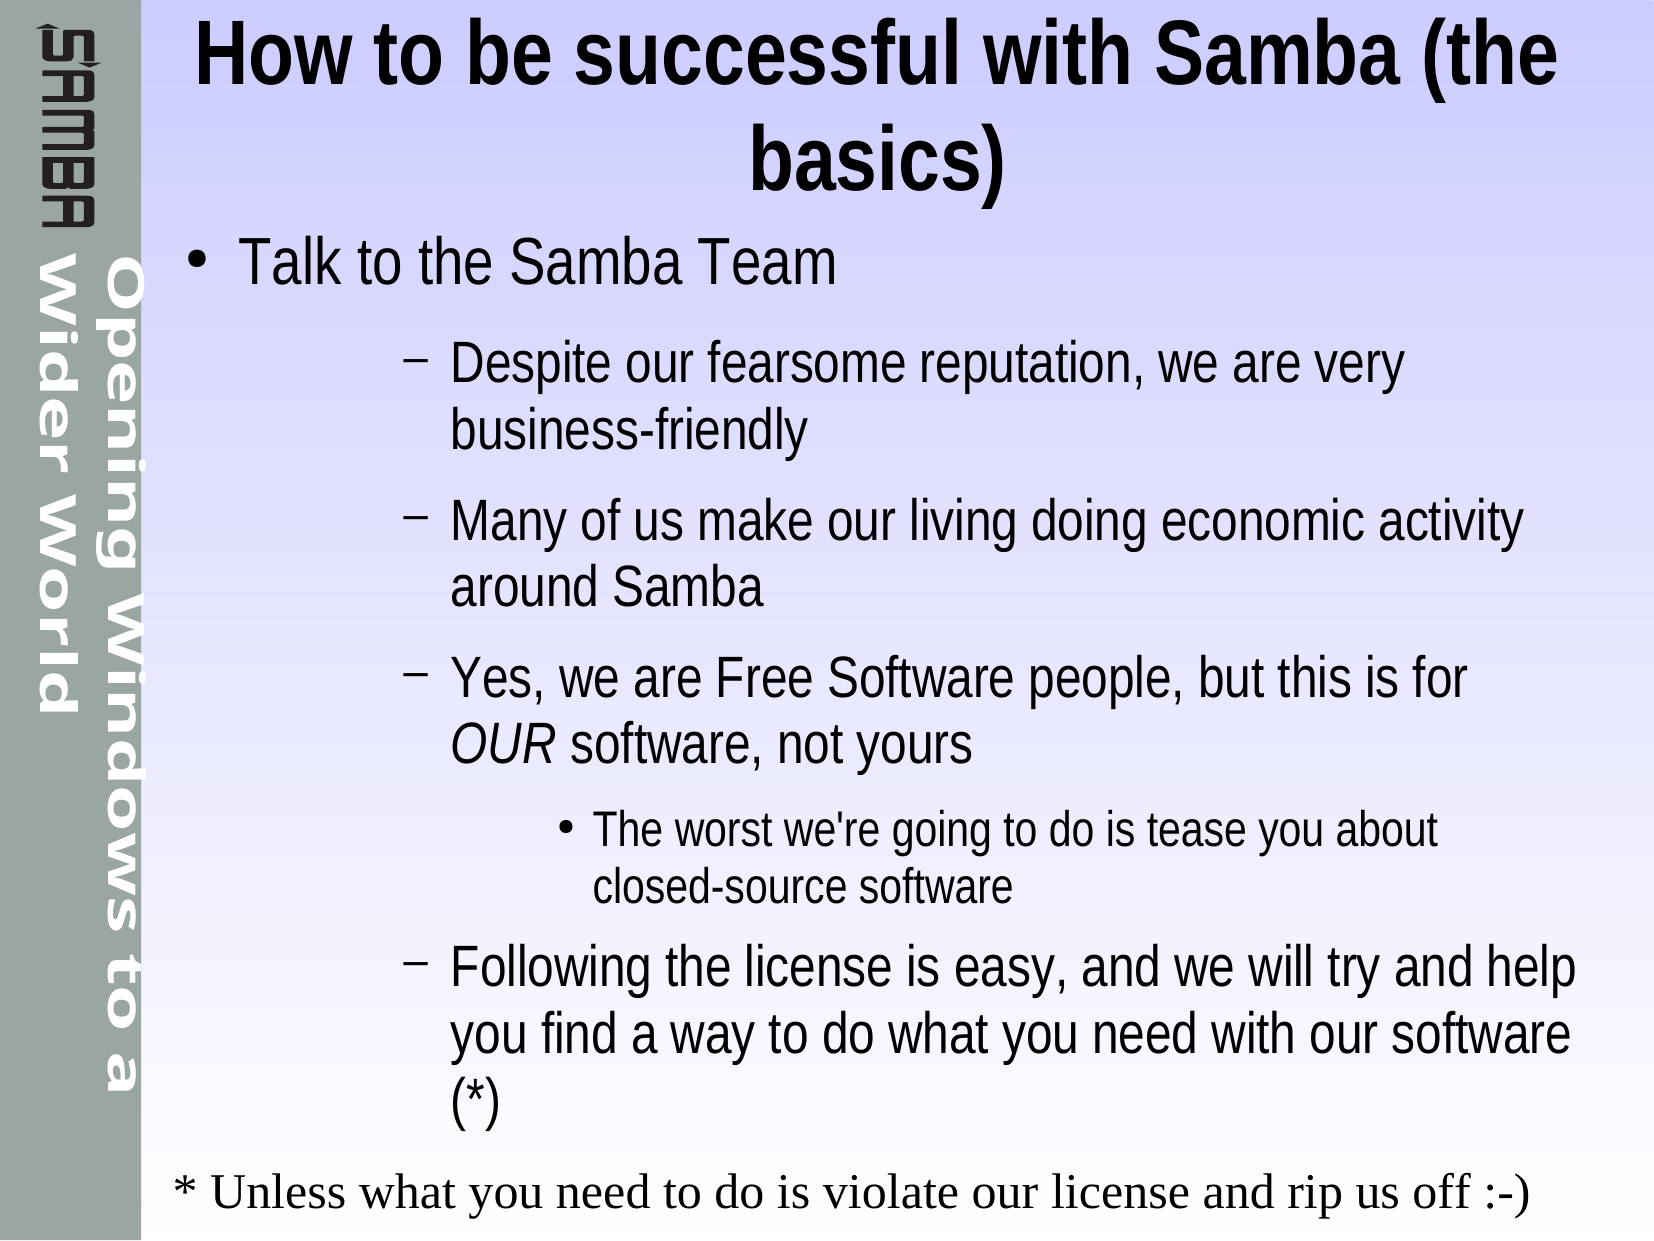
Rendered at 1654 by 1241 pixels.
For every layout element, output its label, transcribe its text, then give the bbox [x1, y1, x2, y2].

list Talk to the Samba Team Despite our fearsome reputation, we are very business-friendly Many of us make our living doing economic activity around Samba Yes, we are Free Software people, but this is for OUR software, not yours The worst we're going to do is tease you about closed-source software Following the license is easy, and we will try and help you find a way to do what you need with our software (*) [167, 222, 1580, 1131]
text_box * Unless what you need to do is violate our license and rip us off :-) [172, 1163, 1532, 1219]
title How to be successful with Samba (the basics) [171, 0, 1584, 209]
